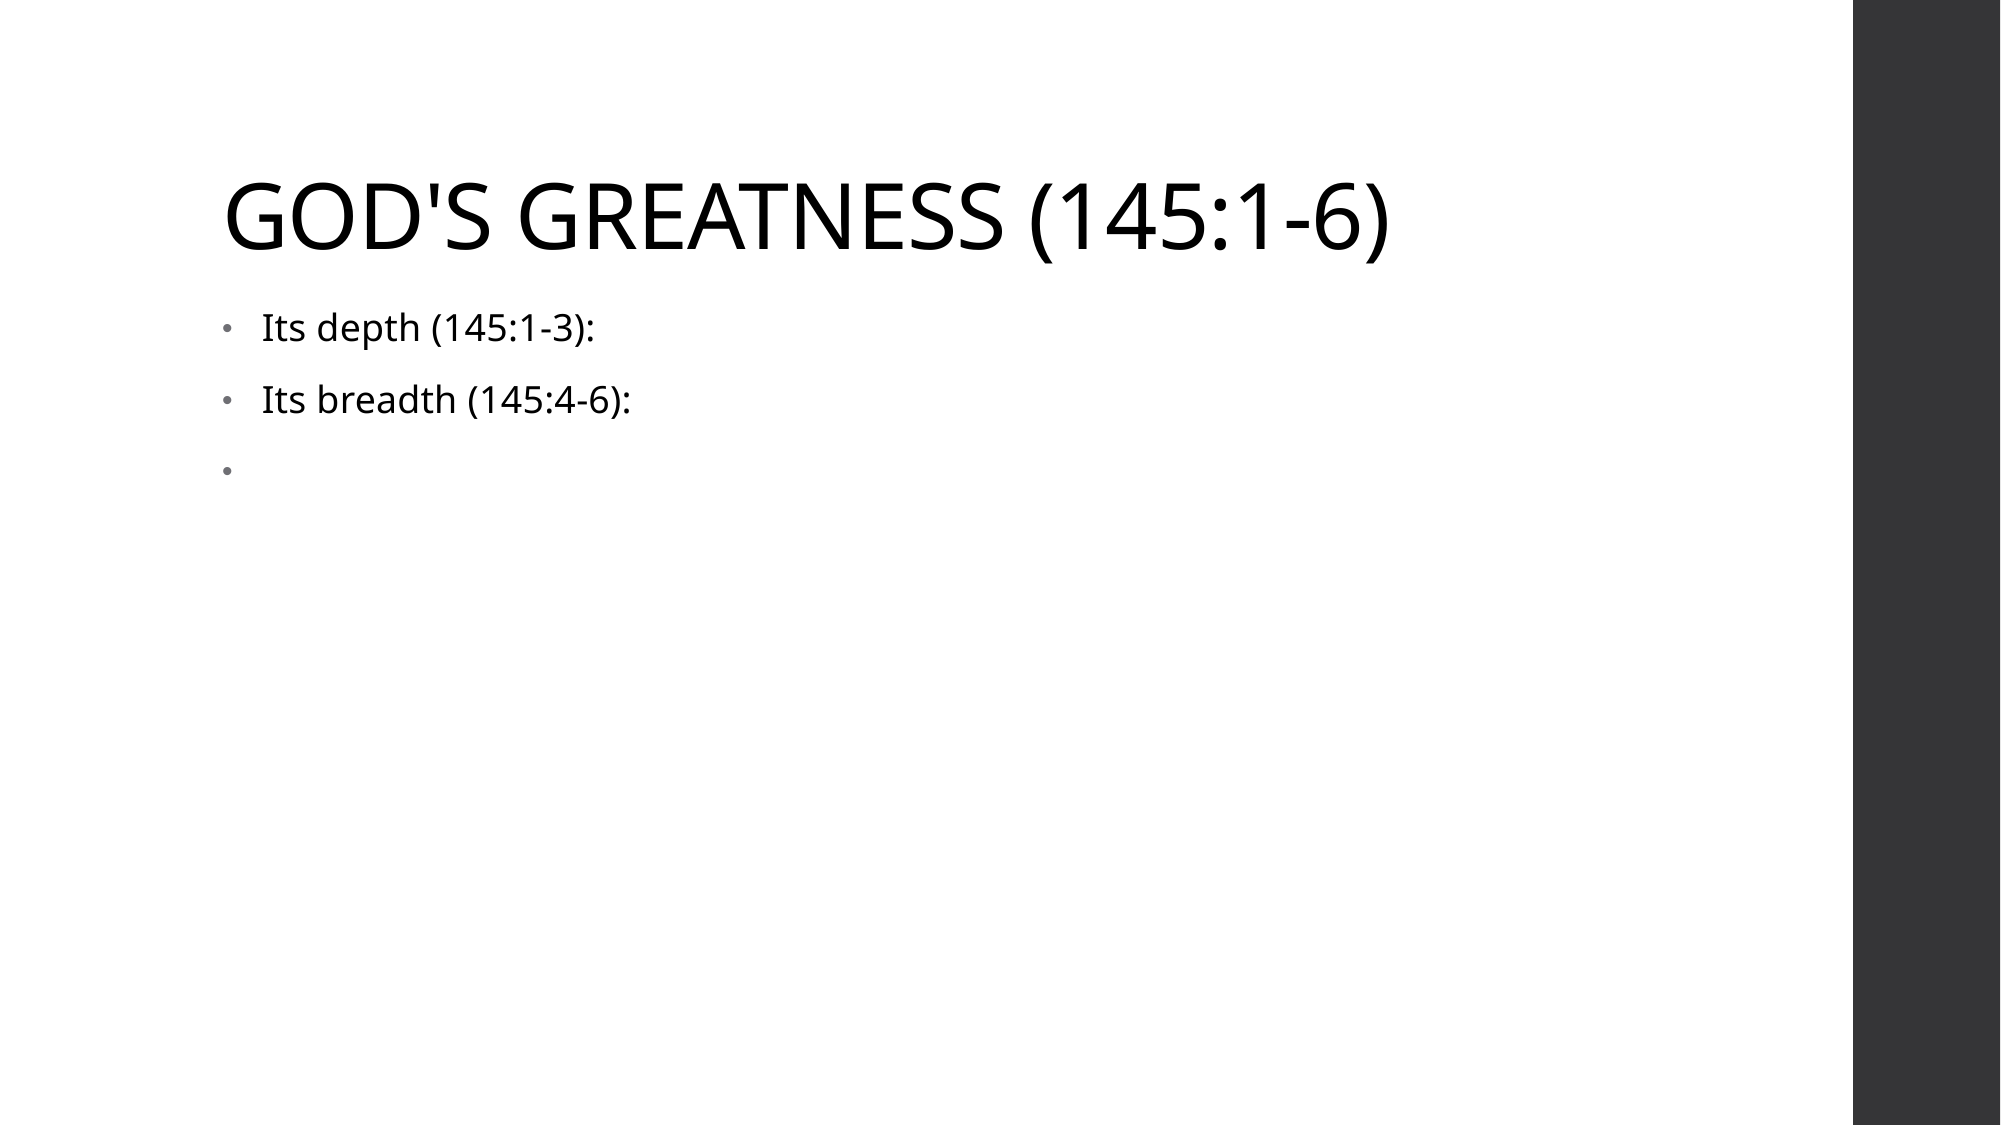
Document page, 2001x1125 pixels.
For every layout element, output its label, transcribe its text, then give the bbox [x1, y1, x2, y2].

title GOD'S GREATNESS (145:1-6) [206, 60, 1797, 278]
list Its depth (145:1-3): Its breadth (145:4-6): [206, 299, 1617, 1014]
